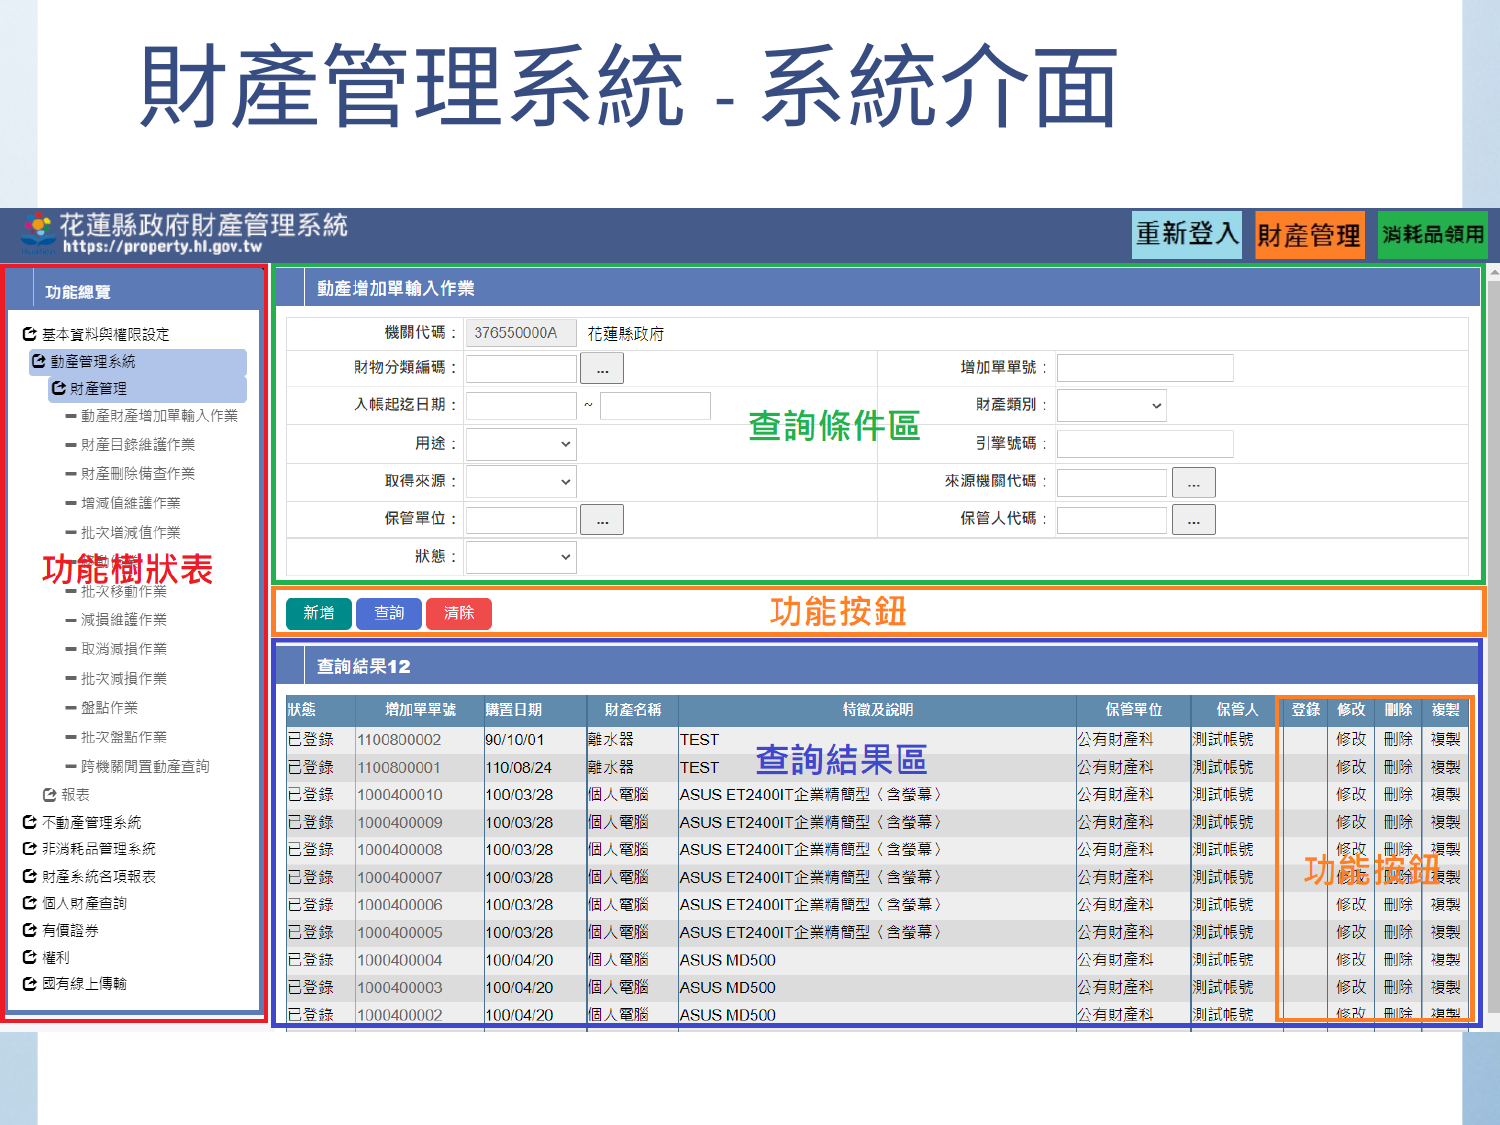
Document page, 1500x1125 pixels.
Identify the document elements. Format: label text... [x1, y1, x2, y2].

title 財產管理系統-系統介面 [137, 12, 1388, 161]
picture [0, 0, 1500, 1125]
